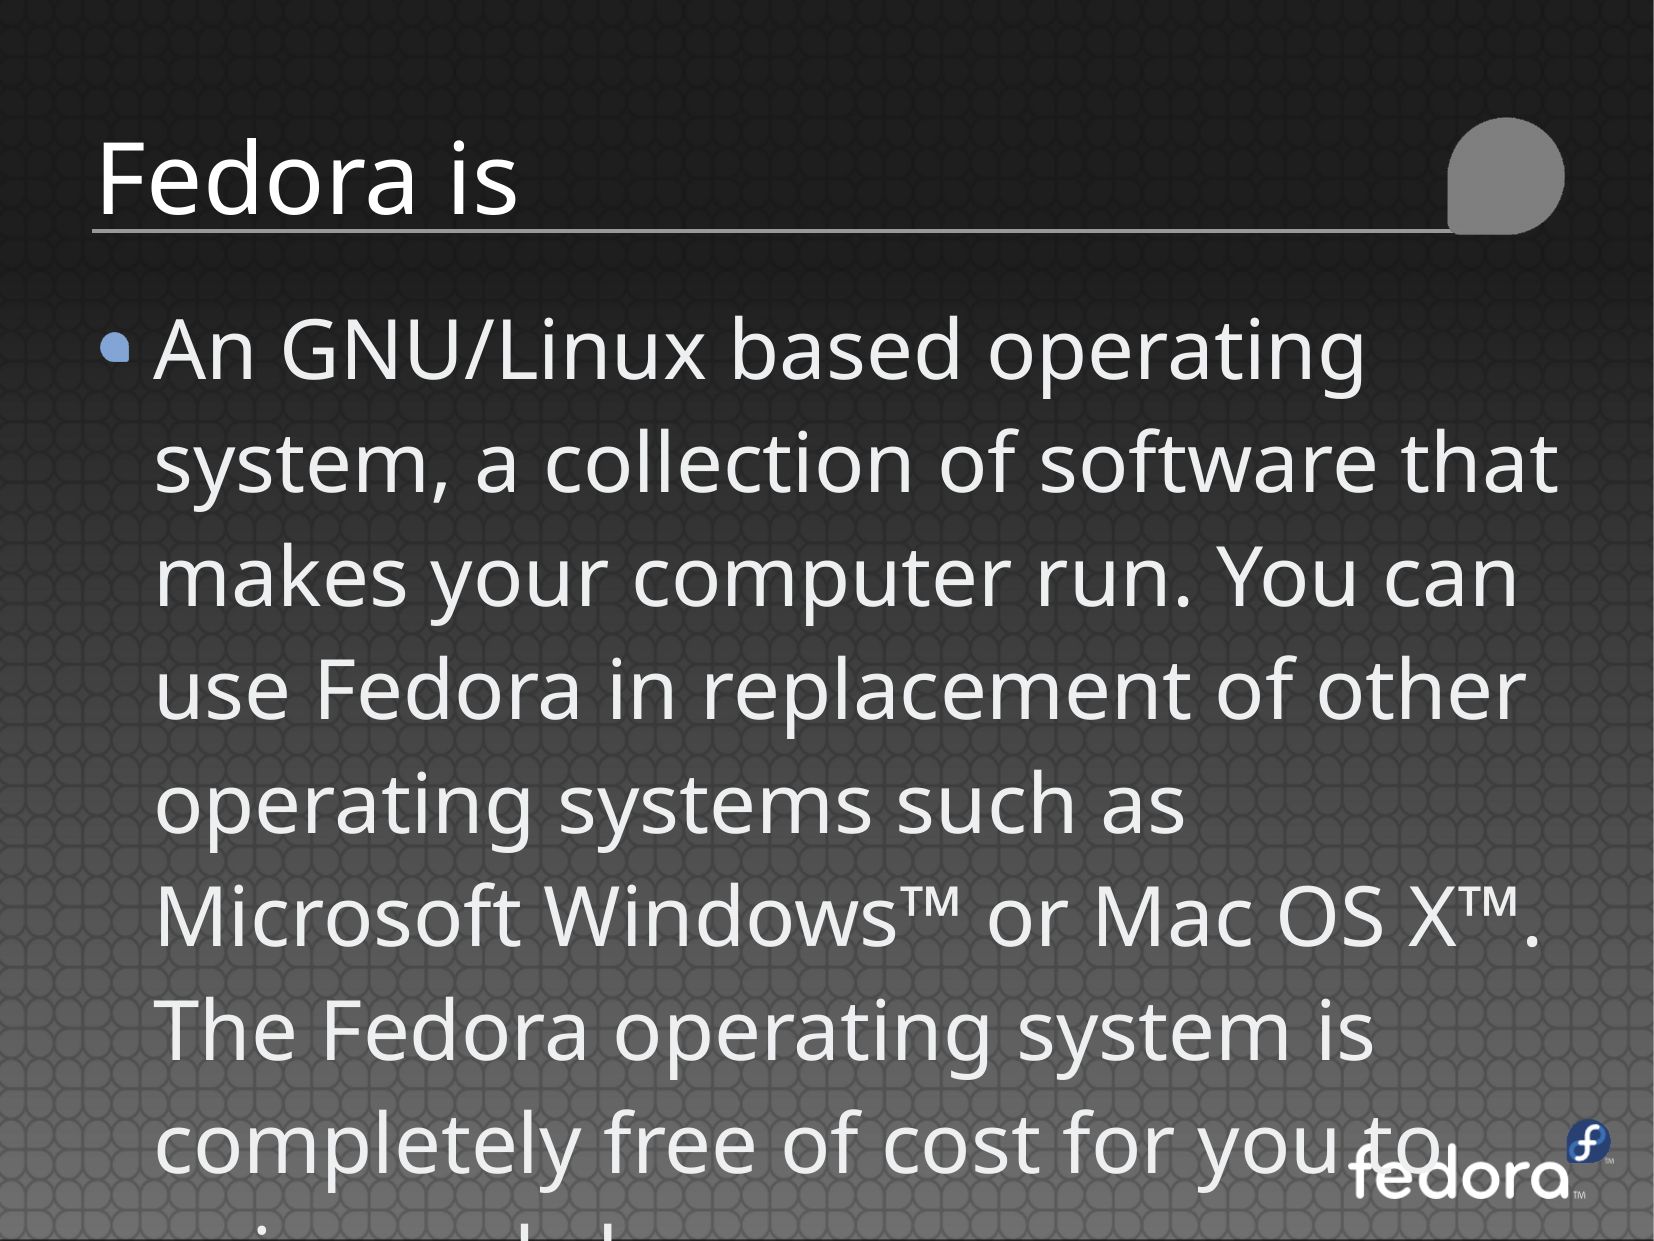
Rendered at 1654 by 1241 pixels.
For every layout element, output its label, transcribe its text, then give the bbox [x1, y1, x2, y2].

title Fedora is [94, 100, 1427, 251]
picture [0, 0, 1654, 1241]
list An GNU/Linux based operating system, a collection of software that makes your computer run. You can use Fedora in replacement of other operating systems such as Microsoft Windows™ or Mac OS X™. The Fedora operating system is completely free of cost for you to enjoy and share. [82, 290, 1571, 1094]
